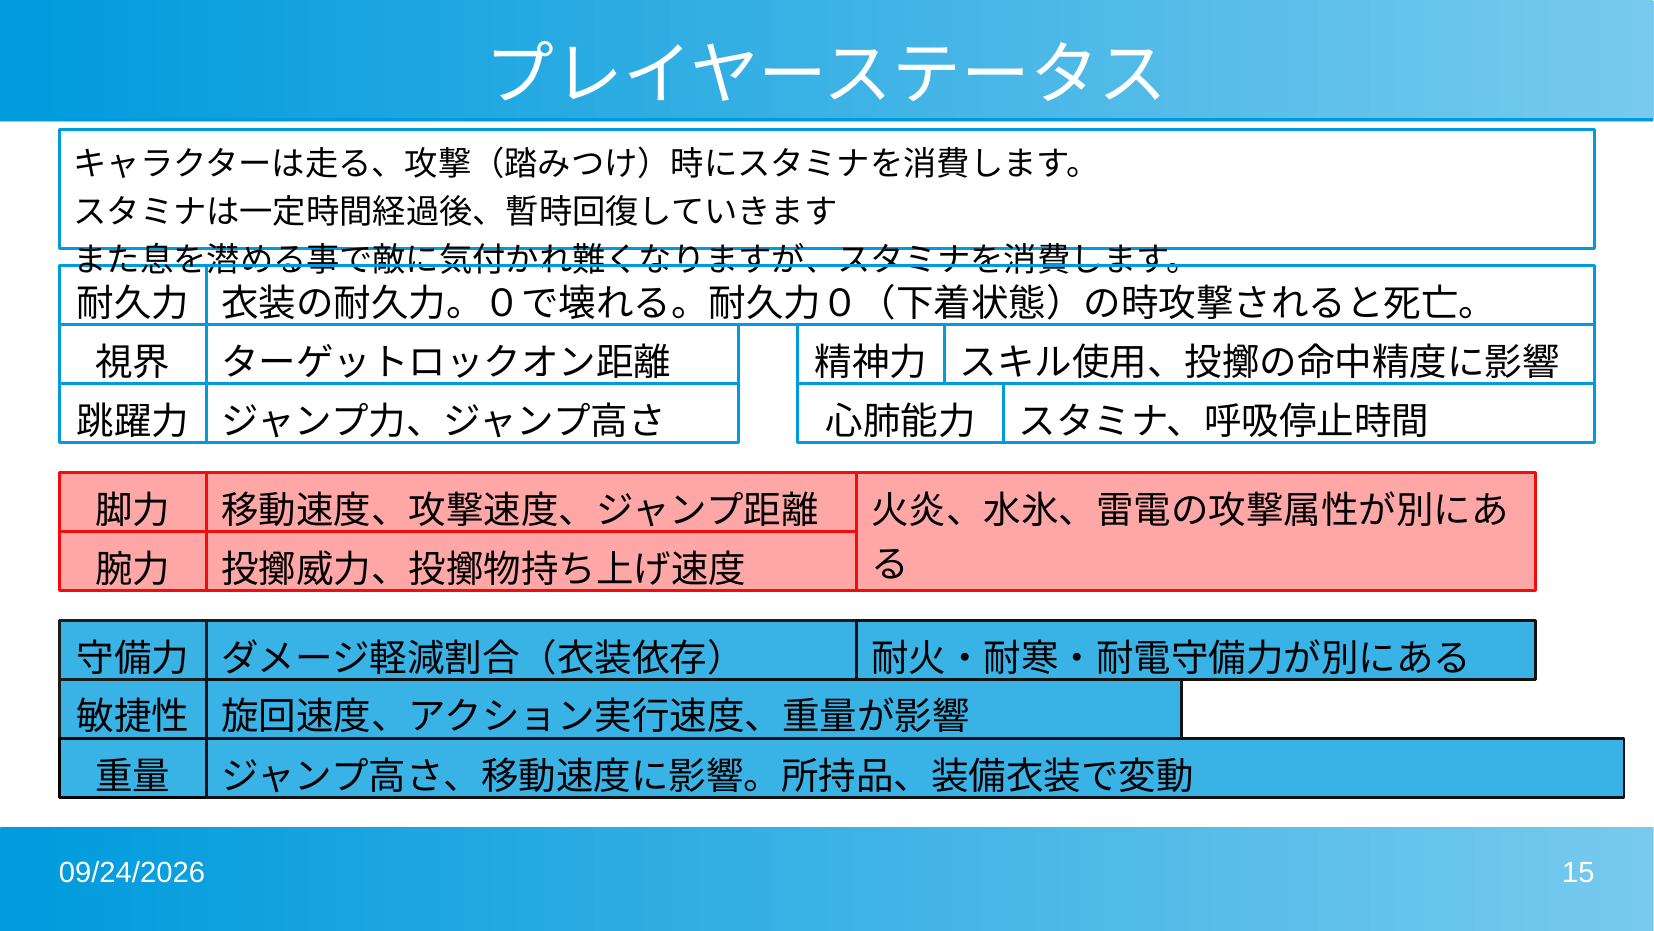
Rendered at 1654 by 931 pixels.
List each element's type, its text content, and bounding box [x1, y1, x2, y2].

text_box 旋回速度、アクション実行速度、重量が影響 [206, 679, 1182, 737]
text_box 投擲威力、投擲物持ち上げ速度 [206, 533, 855, 591]
text_box 守備力 [59, 620, 205, 678]
text_box 耐久力 [59, 265, 205, 323]
text_box 敏捷性 [59, 679, 205, 737]
text_box ダメージ軽減割合（衣装依存） [206, 620, 855, 678]
text_box 重量 [59, 738, 205, 798]
text_box 火炎、水氷、雷電の攻撃属性が別にある [856, 472, 1536, 591]
text_box 精神力 [797, 326, 943, 382]
text_box ジャンプ力、ジャンプ高さ [206, 383, 739, 443]
text_box スタミナ、呼吸停止時間 [1003, 383, 1595, 443]
text_box 脚力 [59, 472, 205, 532]
text_box 移動速度、攻撃速度、ジャンプ距離 [206, 472, 855, 532]
text_box 腕力 [59, 533, 205, 591]
text_box スキル使用、投擲の命中精度に影響 [944, 324, 1595, 384]
text_box キャラクターは走る、攻撃（踏みつけ）時にスタミナを消費します。 スタミナは一定時間経過後、暫時回復していきます また息を潜める事で敵に気付かれ難くなりますが、スタミナを消費します。 [59, 129, 1595, 249]
text_box 視界 [59, 324, 205, 382]
text_box 耐火・耐寒・耐電守備力が別にある [856, 620, 1536, 680]
text_box 衣装の耐久力。０で壊れる。耐久力０（下着状態）の時攻撃されると死亡。 [206, 265, 1595, 325]
text_box ターゲットロックオン距離 [206, 324, 739, 382]
text_box 心肺能力 [797, 383, 1002, 443]
title プレイヤーステータス [59, 29, 1595, 108]
text_box ジャンプ高さ、移動速度に影響。所持品、装備衣装で変動 [206, 738, 1625, 798]
text_box 跳躍力 [59, 383, 205, 443]
